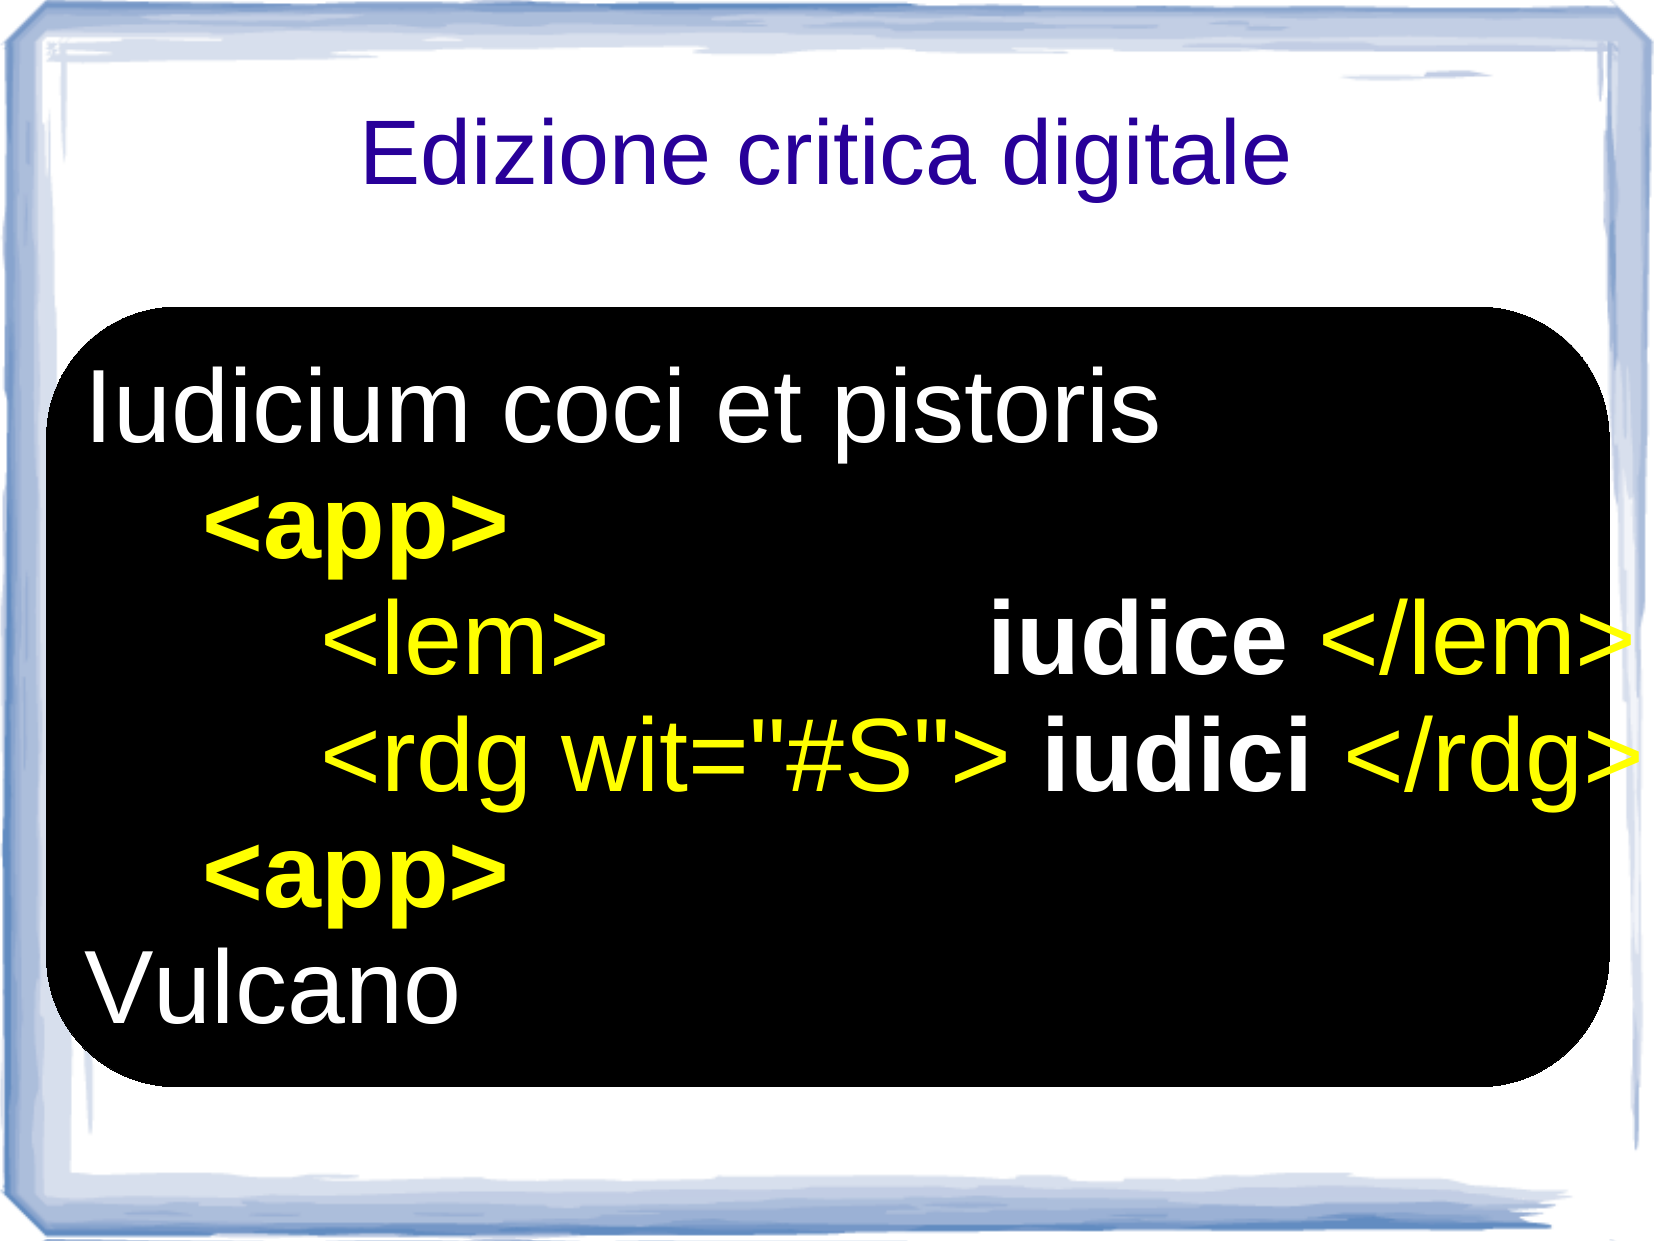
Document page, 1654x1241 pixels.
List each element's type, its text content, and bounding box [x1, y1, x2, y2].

title Edizione critica digitale [82, 49, 1571, 257]
text_box Iudicium coci et pistoris <app> <lem> iudice </lem> <rdg wit="#S"> iudici </rdg> <app> Vulcano [46, 307, 1610, 1087]
picture [0, 0, 1654, 1241]
